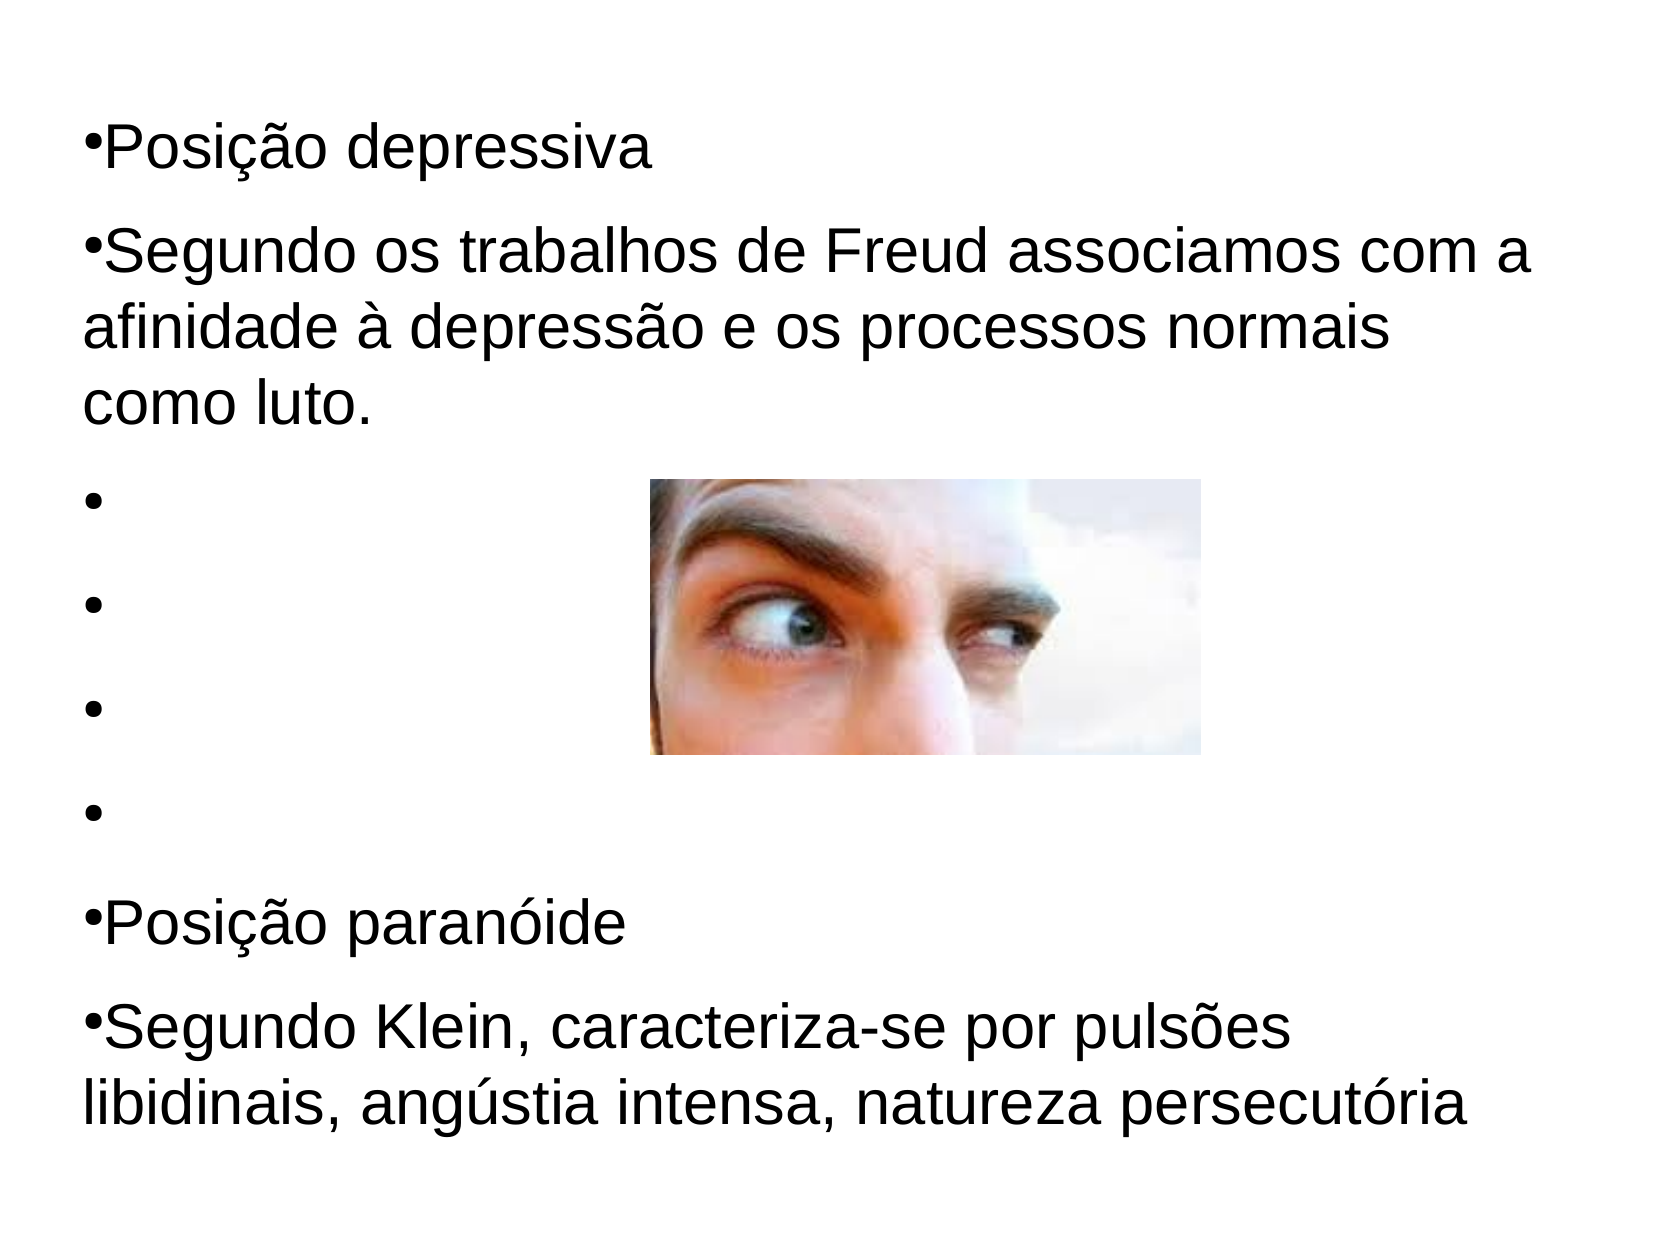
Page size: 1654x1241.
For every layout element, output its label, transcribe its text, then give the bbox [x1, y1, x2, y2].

list Posição depressiva Segundo os trabalhos de Freud associamos com a afinidade à depressão e os processos normais como luto. Posição paranóide Segundo Klein, caracteriza-se por pulsões libidinais, angústia intensa, natureza persecutória [82, 105, 1538, 1156]
picture [650, 480, 1201, 755]
